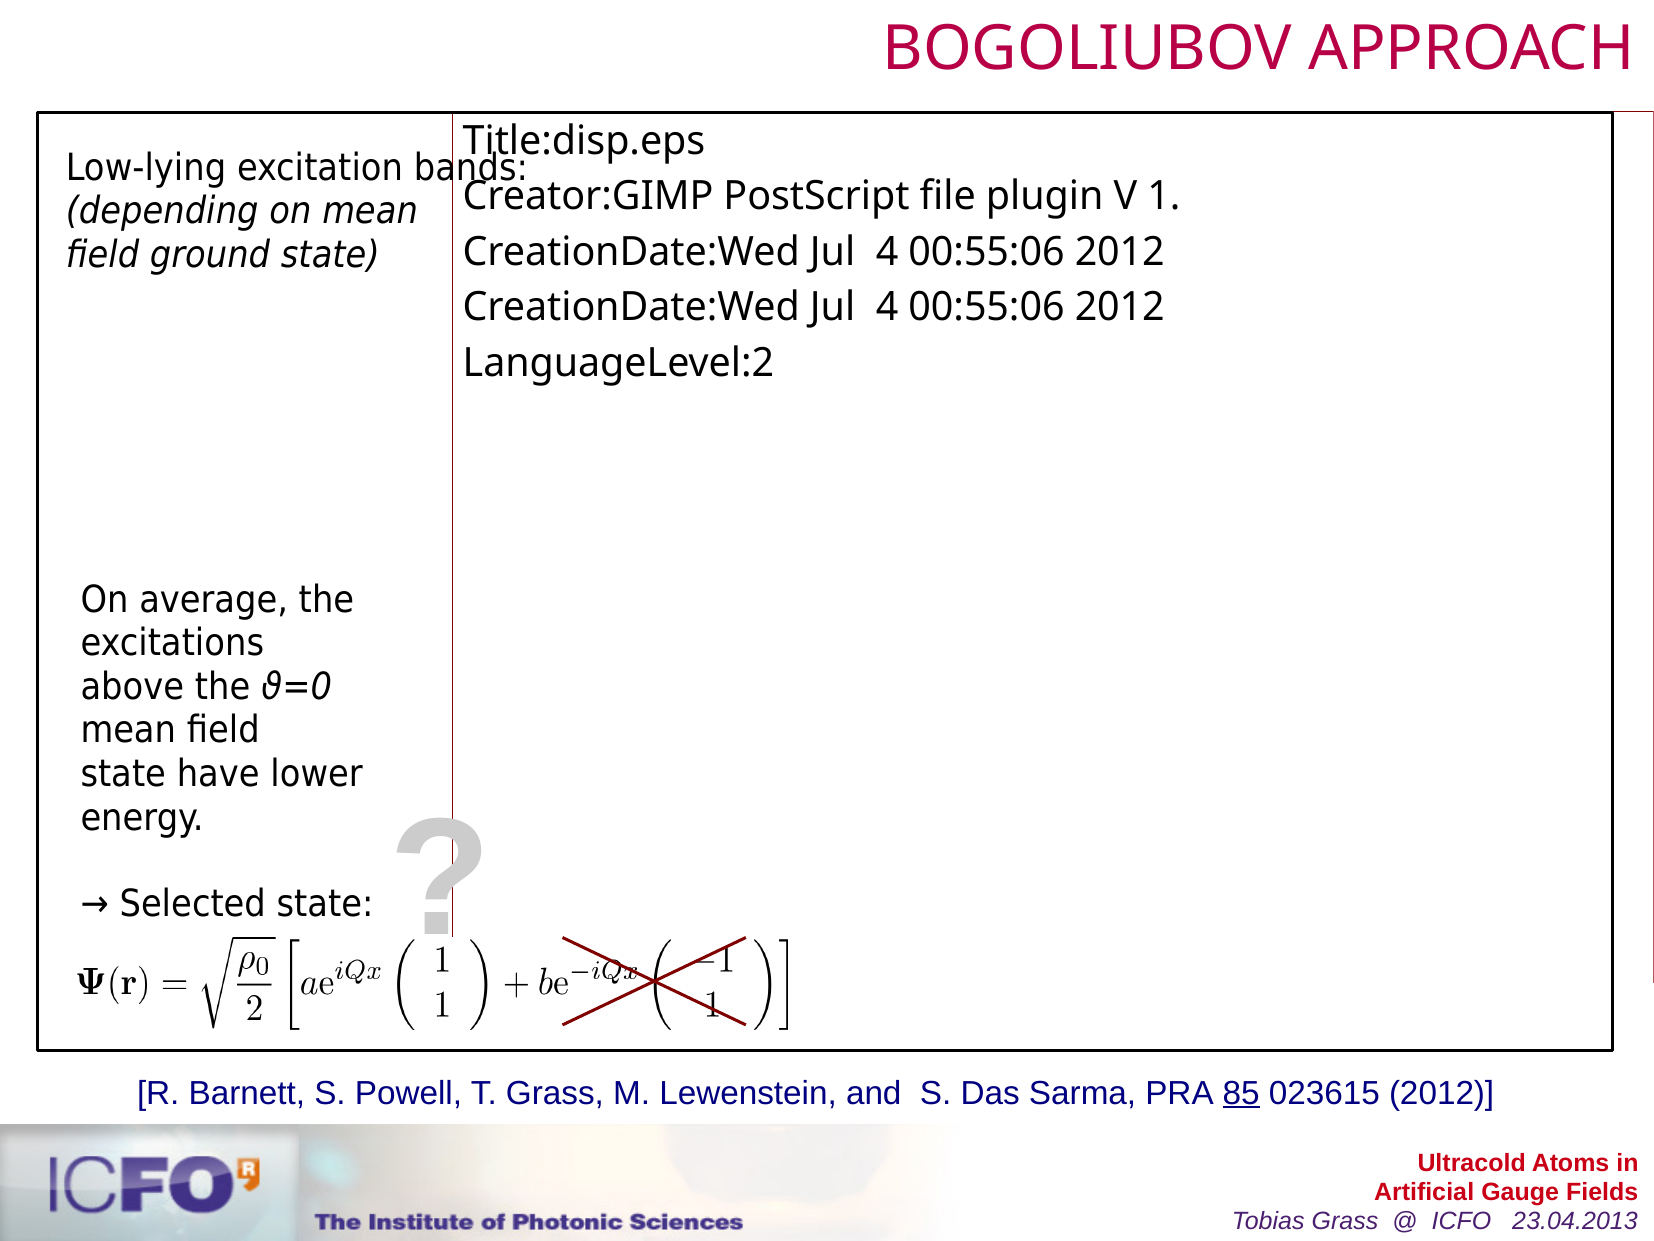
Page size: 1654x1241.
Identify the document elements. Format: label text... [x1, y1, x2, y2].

picture [450, 108, 1654, 983]
text_box [R. Barnett, S. Powell, T. Grass, M. Lewenstein, and S. Das Sarma, PRA 85 023615 (2012)] [122, 1067, 1542, 1119]
text_box BOGOLIUBOV APPROACH [0, 0, 1651, 99]
text_box On average, the excitations above the ϑ=0 mean field state have lower energy. → Selected state: [65, 570, 413, 958]
text_box ? [413, 774, 546, 937]
picture [0, 1124, 976, 1241]
text_box Low-lying excitation bands: (depending on mean field ground state) [51, 137, 837, 318]
text_box Ultracold Atoms in Artificial Gauge Fields Tobias Grass @ ICFO 23.04.2013 [712, 1138, 1654, 1241]
picture [77, 114, 1611, 1031]
